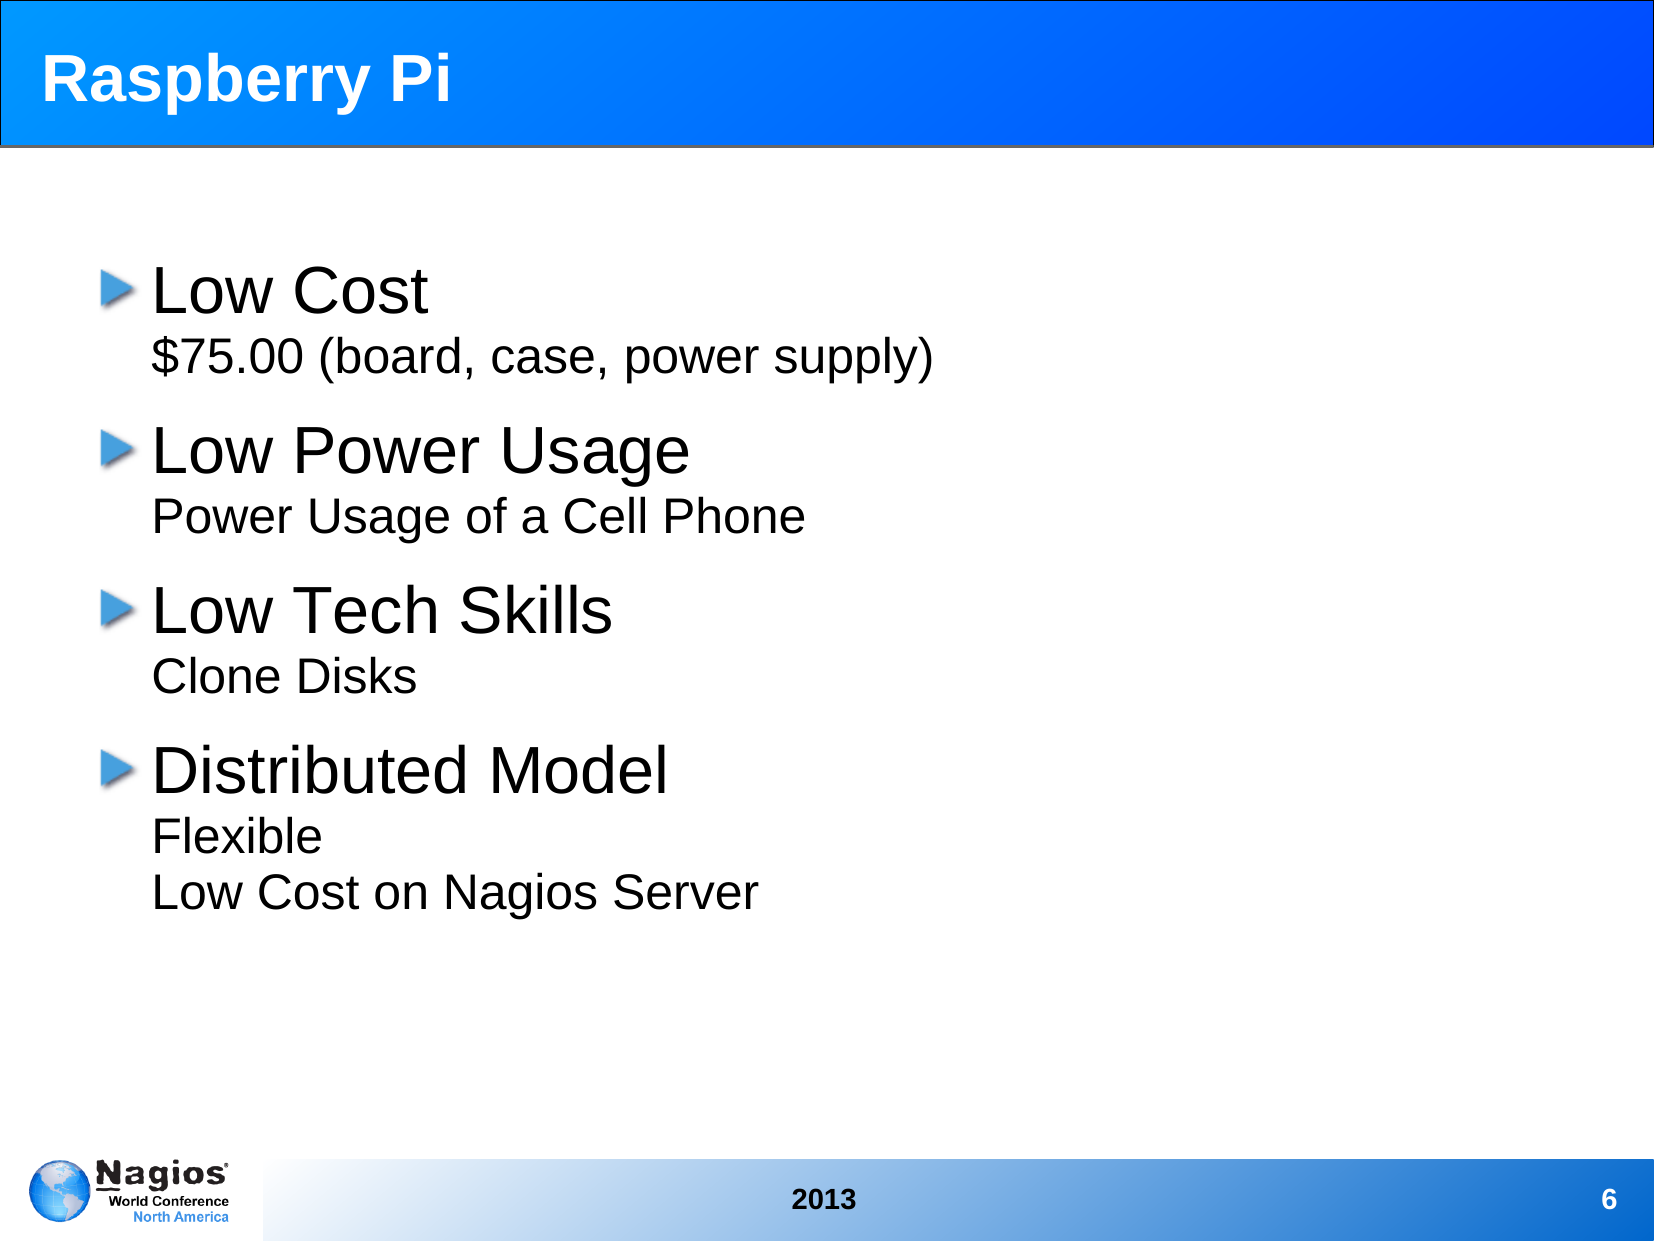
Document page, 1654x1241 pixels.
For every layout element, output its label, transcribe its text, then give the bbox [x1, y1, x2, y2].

list Low Cost $75.00 (board, case, power supply) Low Power Usage Power Usage of a Cell Phone Low Tech Skills Clone Disks Distributed Model Flexible Low Cost on Nagios Server [80, 253, 1638, 1090]
picture [29, 1159, 229, 1235]
title Raspberry Pi [41, 29, 1628, 127]
